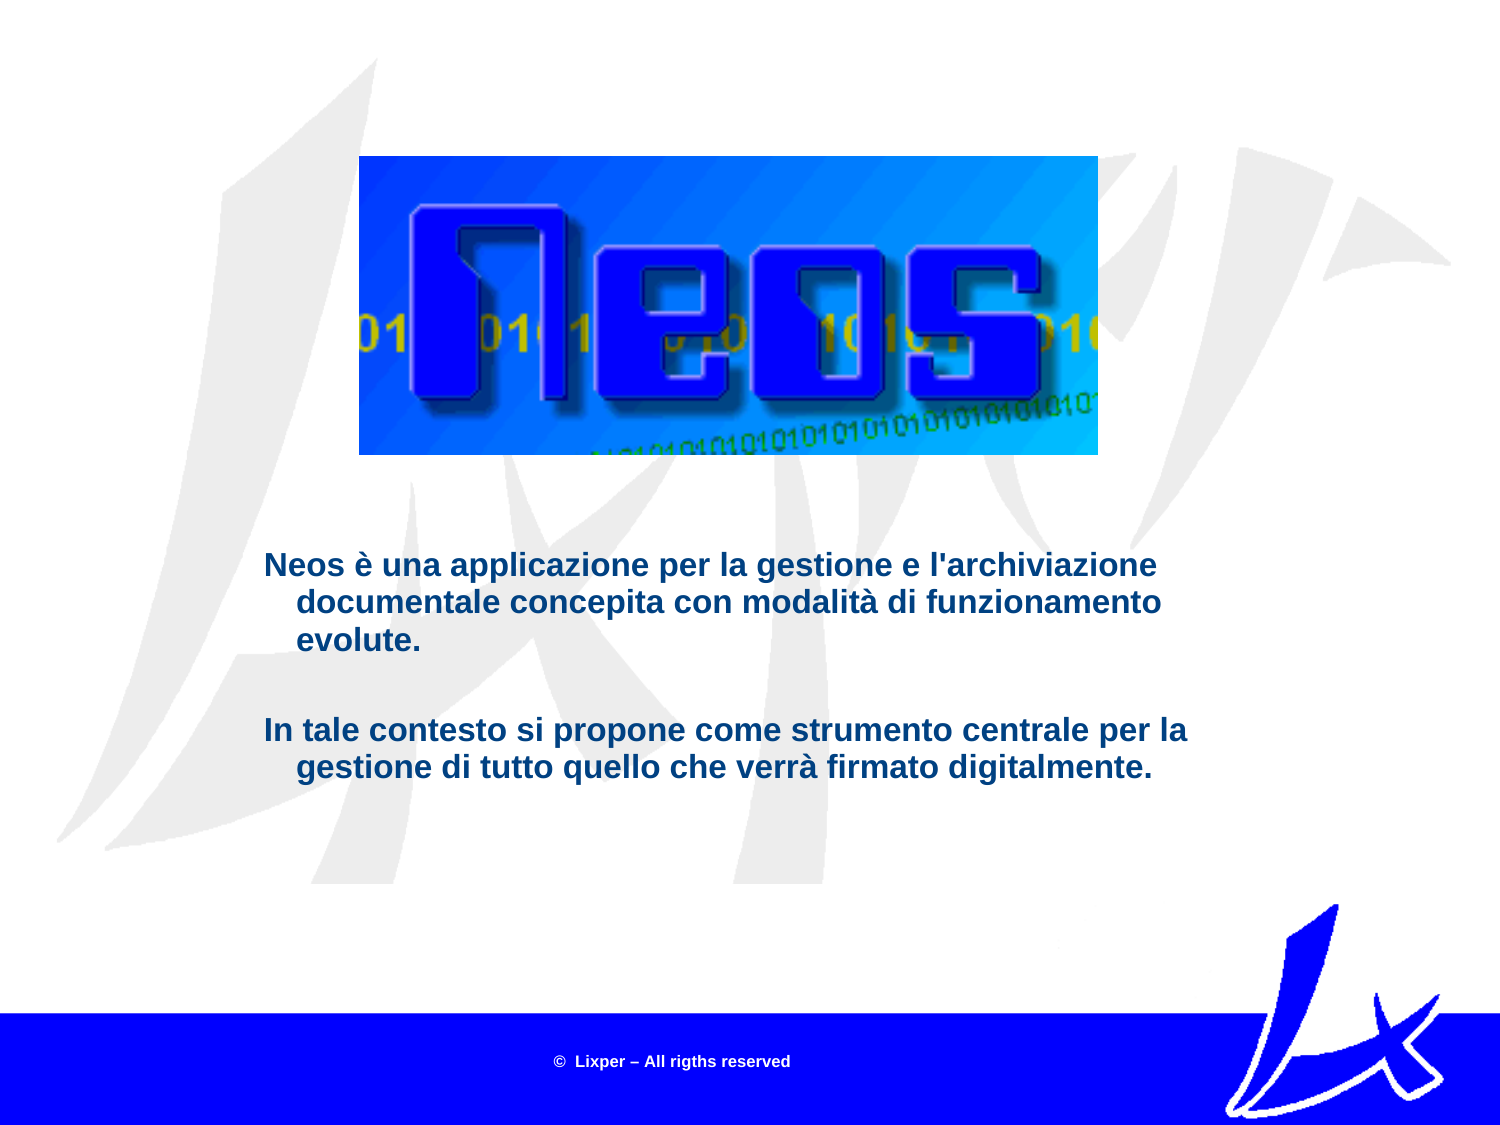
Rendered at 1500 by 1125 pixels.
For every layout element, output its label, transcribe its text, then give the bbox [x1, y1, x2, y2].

picture [0, 0, 1500, 1125]
list Neos è una applicazione per la gestione e l'archiviazione documentale concepita con modalità di funzionamento evolute. In tale contesto si propone come strumento centrale per la gestione di tutto quello che verrà firmato digitalmente. [249, 539, 1234, 862]
